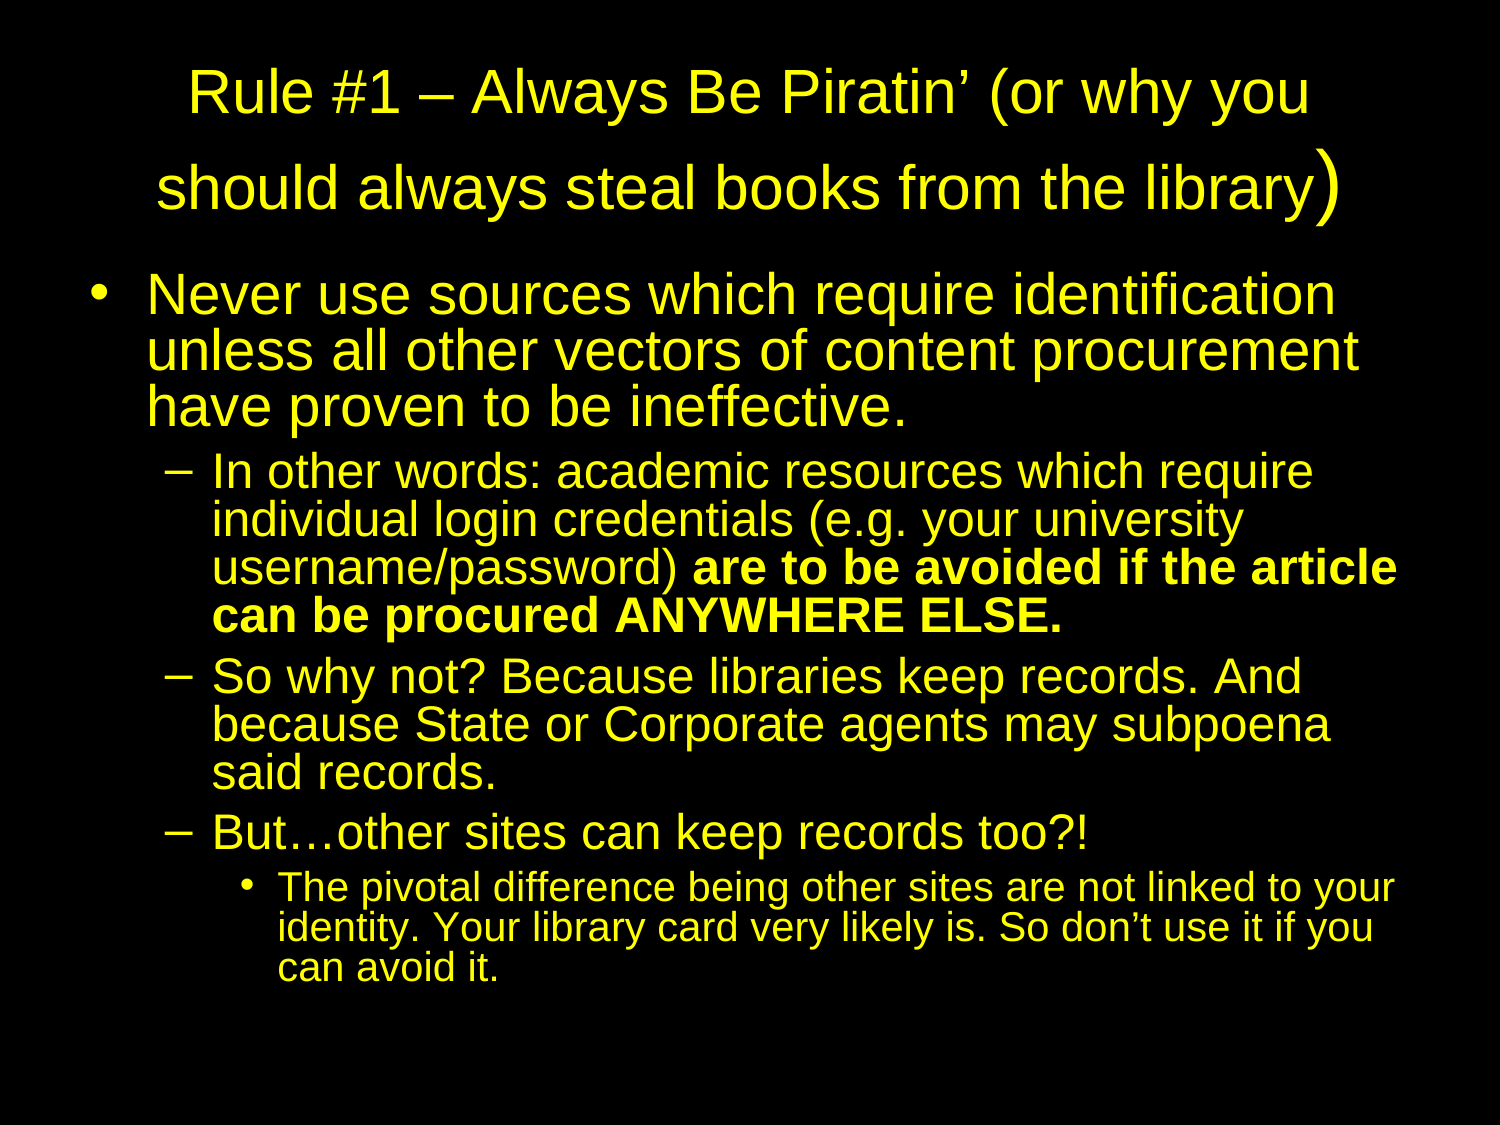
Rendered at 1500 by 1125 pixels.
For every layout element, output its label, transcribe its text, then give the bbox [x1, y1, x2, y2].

title Rule #1 – Always Be Piratin’ (or why you should always steal books from the library) [75, 43, 1426, 234]
list Never use sources which require identification unless all other vectors of content procurement have proven to be ineffective. In other words: academic resources which require individual login credentials (e.g. your university username/password) are to be avoided if the article can be procured ANYWHERE ELSE. So why not? Because libraries keep records. And because State or Corporate agents may subpoena said records. But…other sites can keep records too?! The pivotal difference being other sites are not linked to your identity. Your library card very likely is. So don’t use it if you can avoid it. [75, 262, 1426, 1006]
